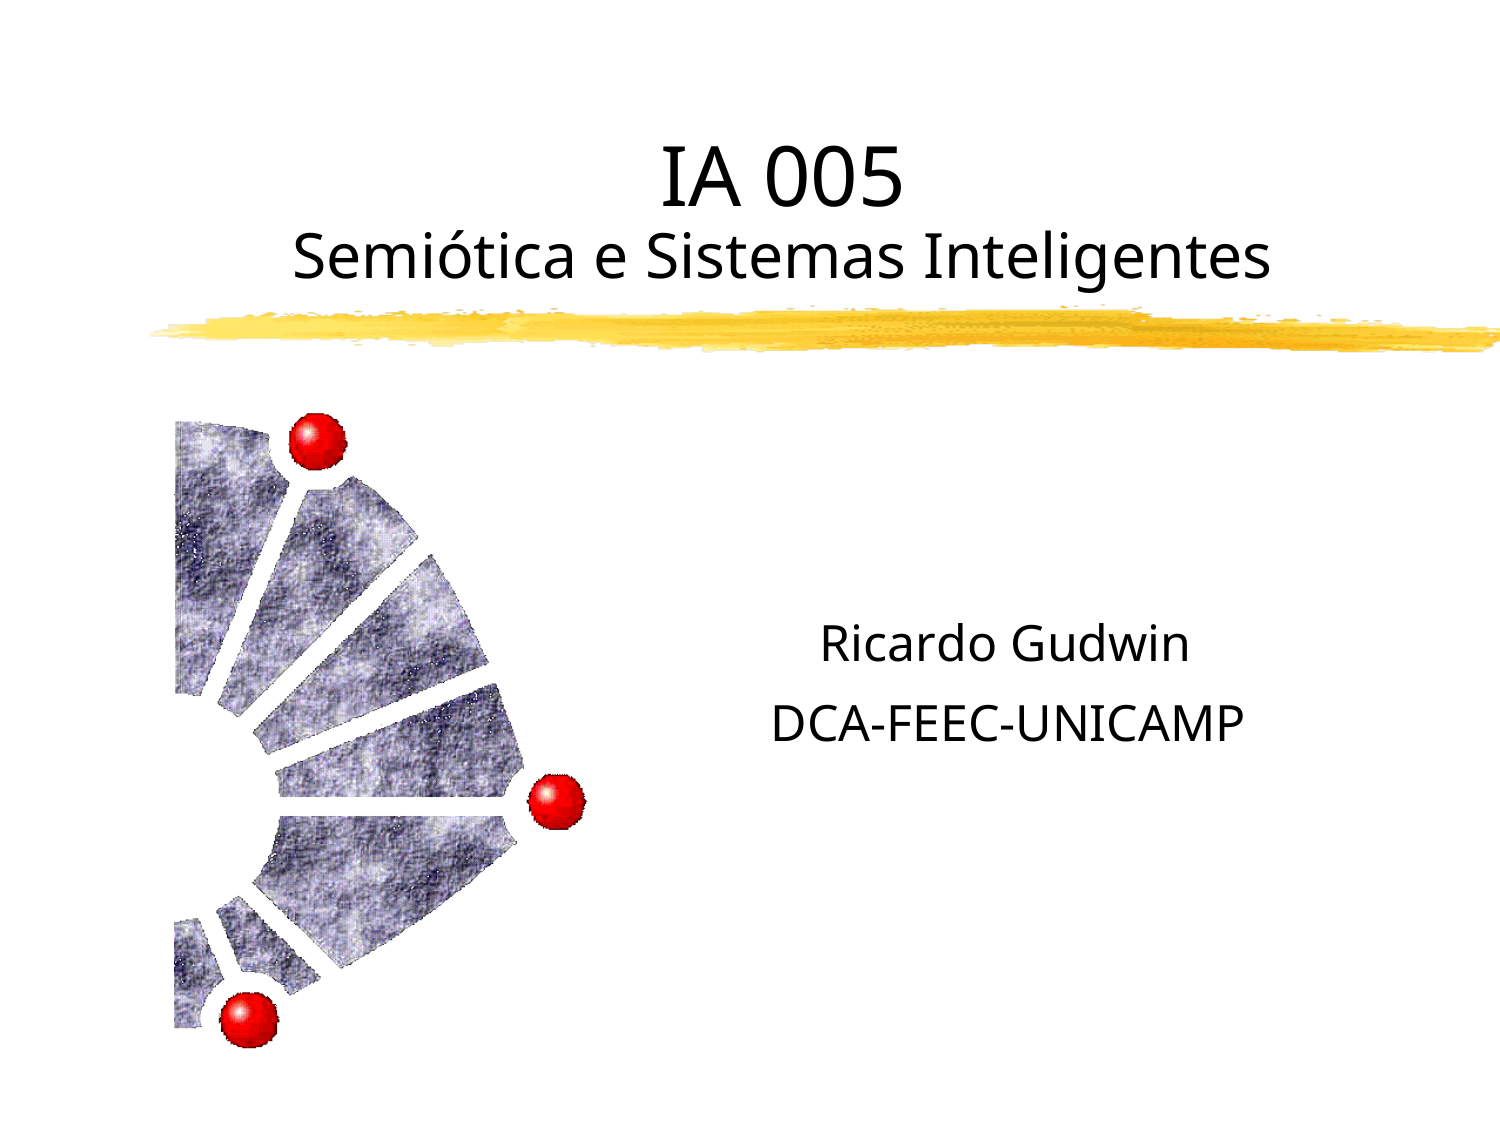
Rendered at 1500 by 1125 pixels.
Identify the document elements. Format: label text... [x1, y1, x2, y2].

title IA 005 Semiótica e Sistemas Inteligentes [149, 96, 1417, 300]
subtitle DCA-FEEC-UNICAMP [666, 684, 1351, 788]
text_box Ricardo Gudwin [805, 599, 1207, 752]
picture [150, 299, 1500, 363]
chart [174, 365, 624, 1065]
